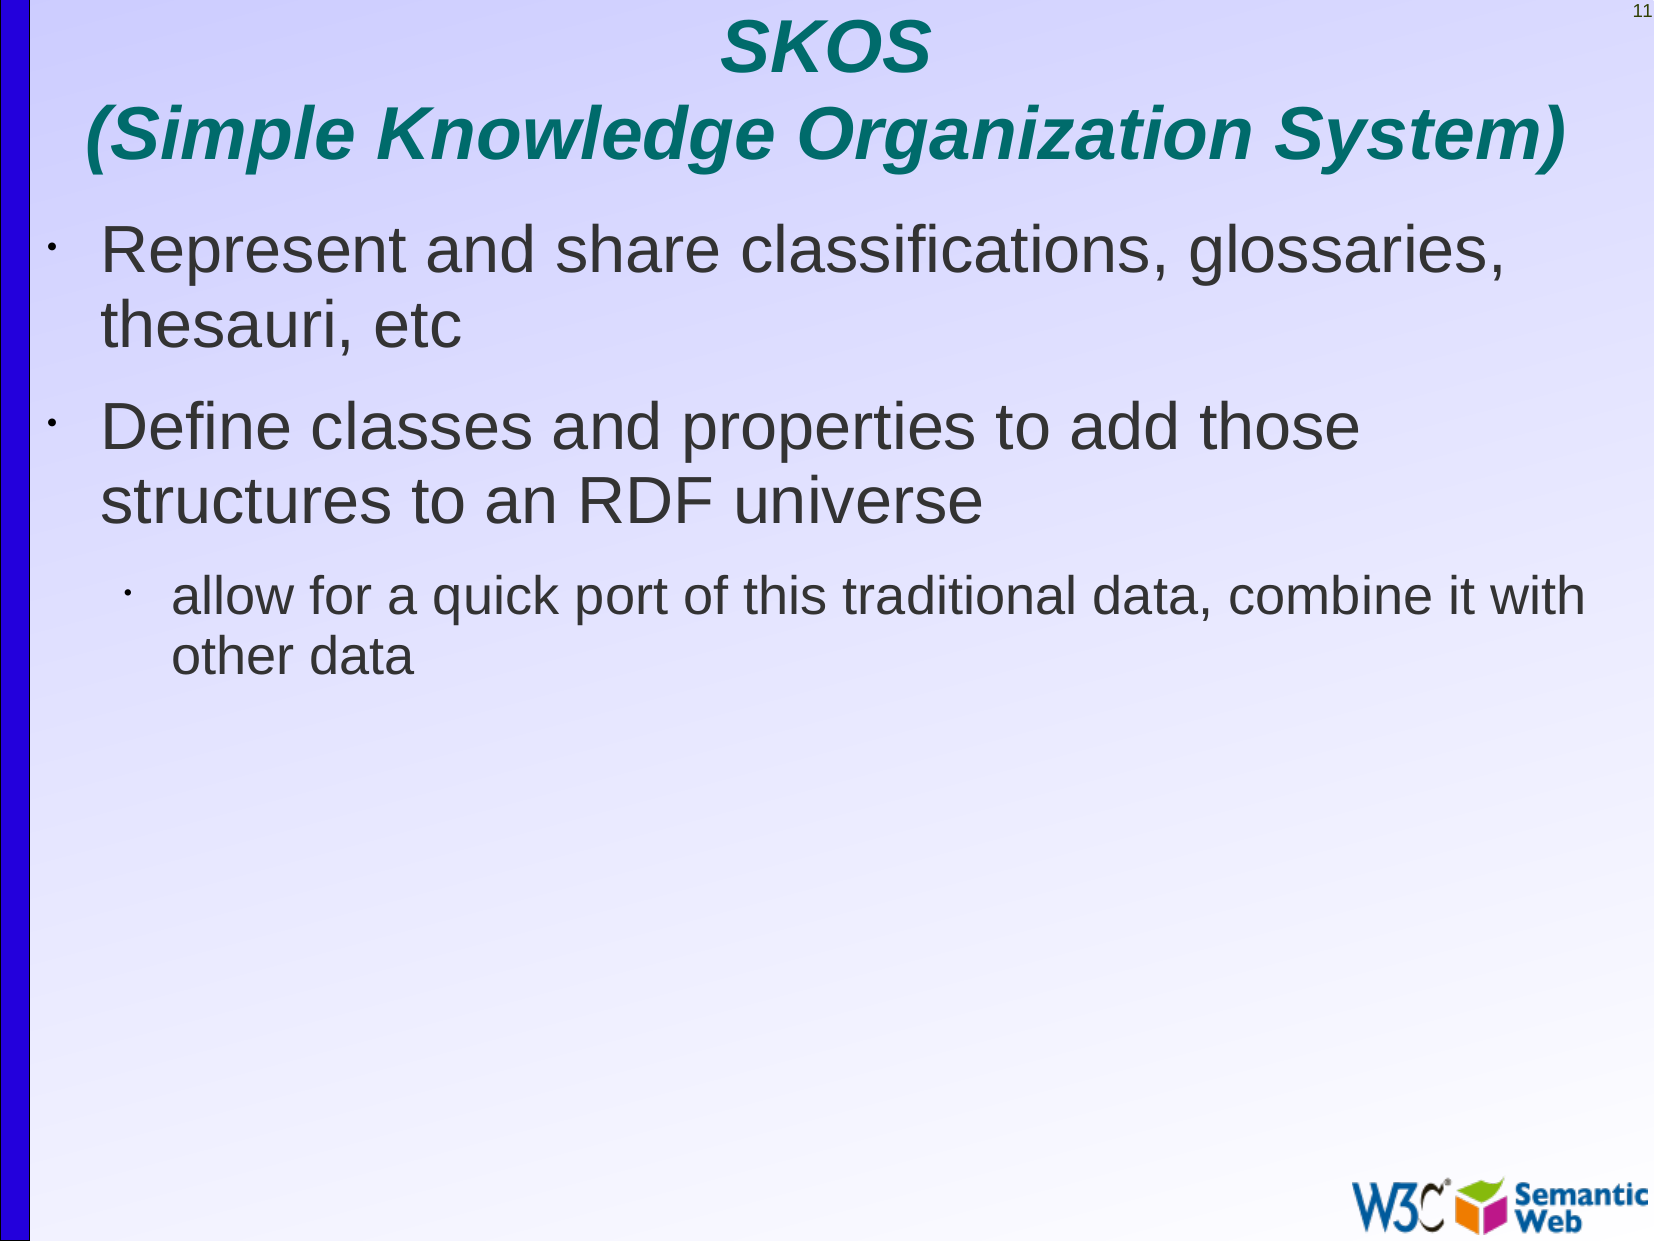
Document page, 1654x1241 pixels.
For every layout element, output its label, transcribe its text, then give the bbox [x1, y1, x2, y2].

list Represent and share classifications, glossaries, thesauri, etc Define classes and properties to add those structures to an RDF universe allow for a quick port of this traditional data, combine it with other data [29, 212, 1624, 1199]
title SKOS (Simple Knowledge Organization System) [0, 2, 1654, 175]
picture [1352, 1175, 1648, 1235]
